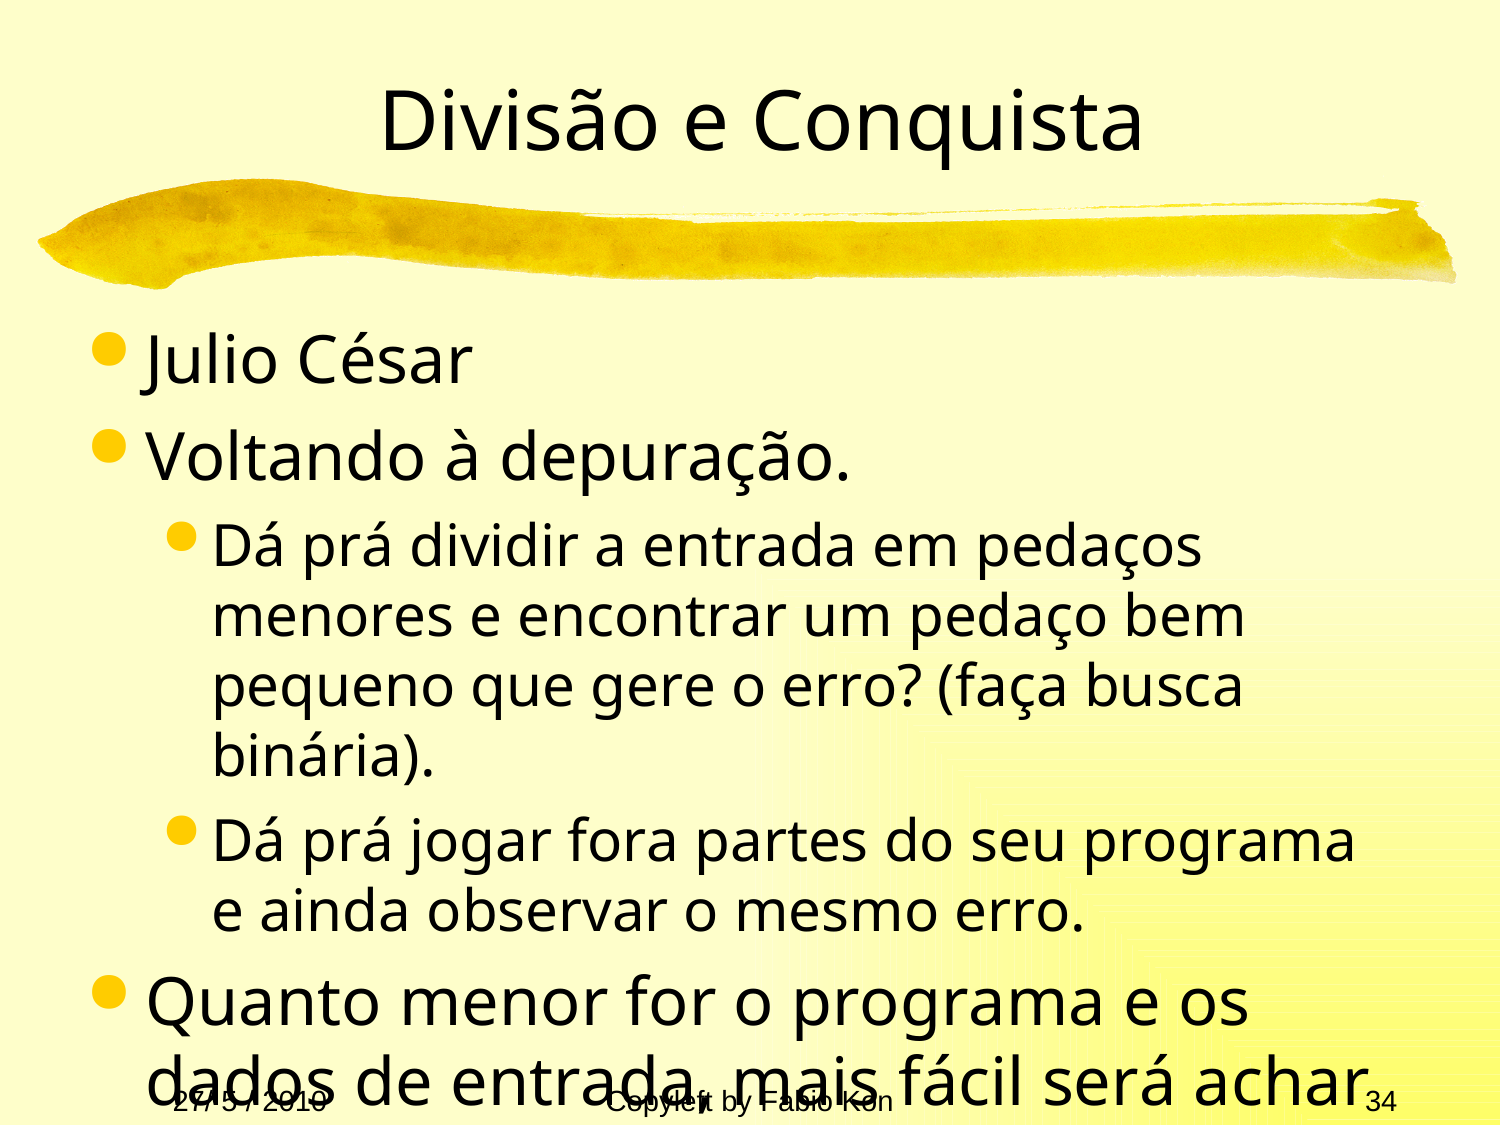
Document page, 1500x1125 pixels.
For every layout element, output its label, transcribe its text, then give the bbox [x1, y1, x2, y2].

title Divisão e Conquista [125, 12, 1401, 175]
picture [24, 174, 1463, 297]
list Julio César Voltando à depuração. Dá prá dividir a entrada em pedaços menores e encontrar um pedaço bem pequeno que gere o erro? (faça busca binária). Dá prá jogar fora partes do seu programa e ainda observar o mesmo erro. Quanto menor for o programa e os dados de entrada, mais fácil será achar o erro. [74, 309, 1417, 1076]
